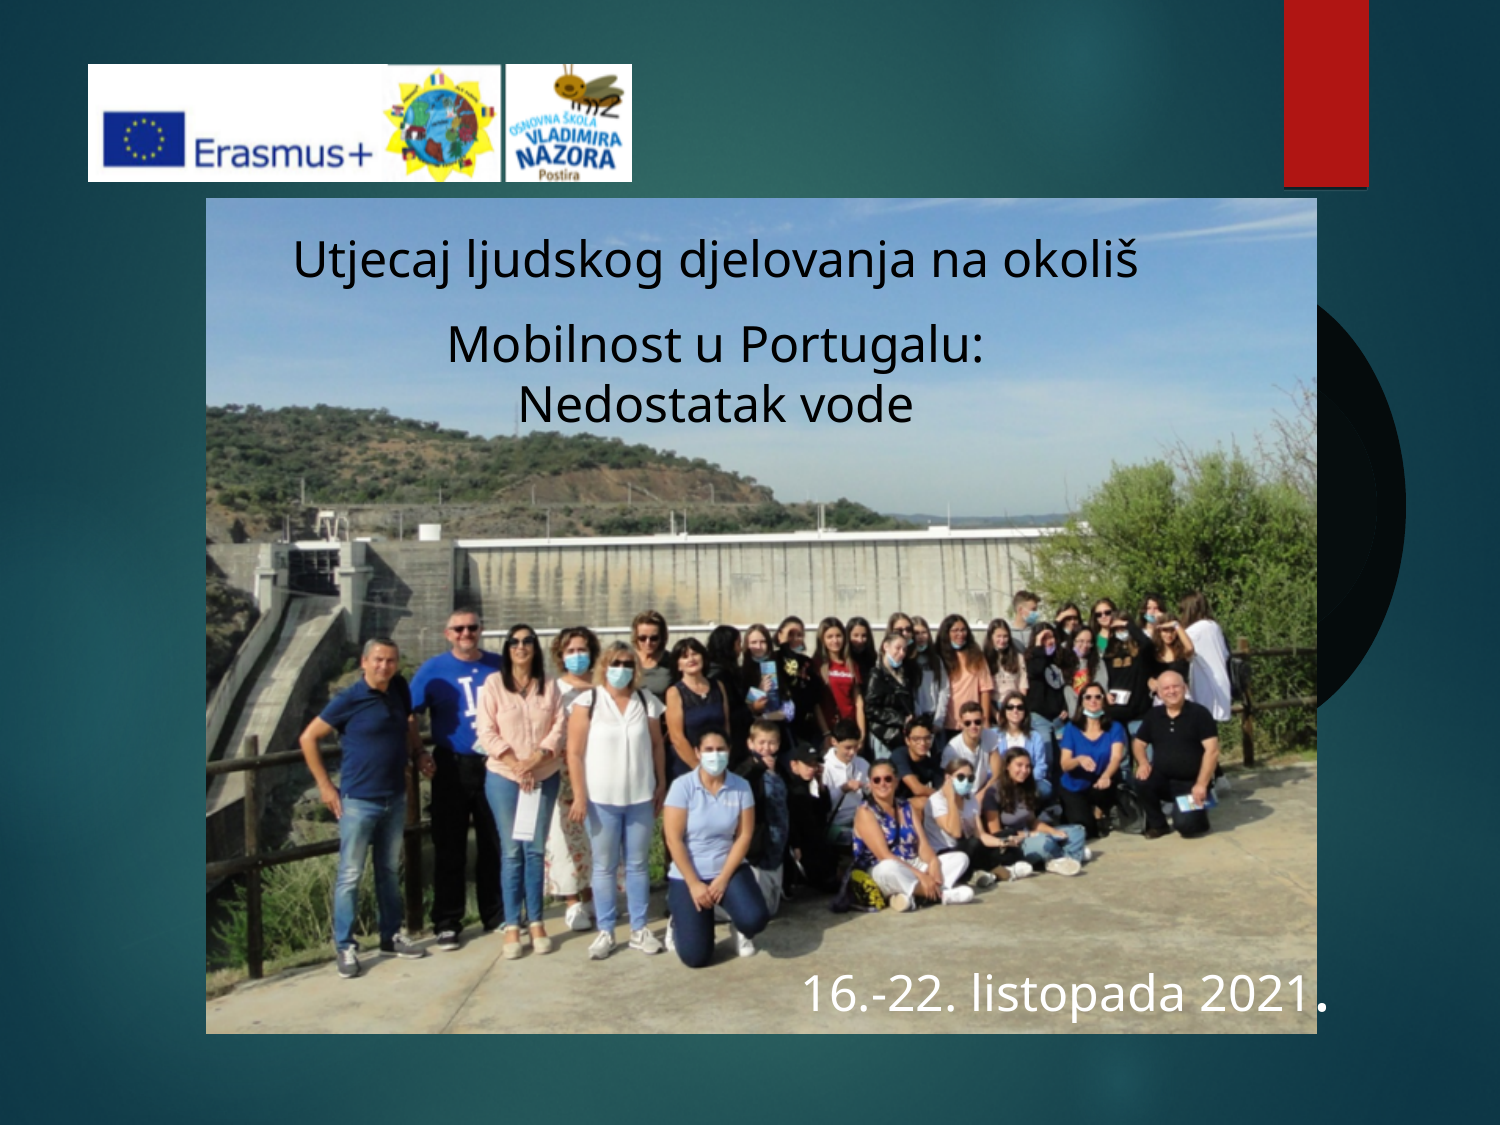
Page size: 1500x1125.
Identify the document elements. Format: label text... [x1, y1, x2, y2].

text_box Utjecaj ljudskog djelovanja na okoliš Mobilnost u Portugalu: Nedostatak vode [261, 219, 1172, 443]
picture [206, 198, 1317, 1034]
picture [88, 65, 632, 182]
text_box 16.-22. listopada 2021. [780, 937, 1353, 1034]
